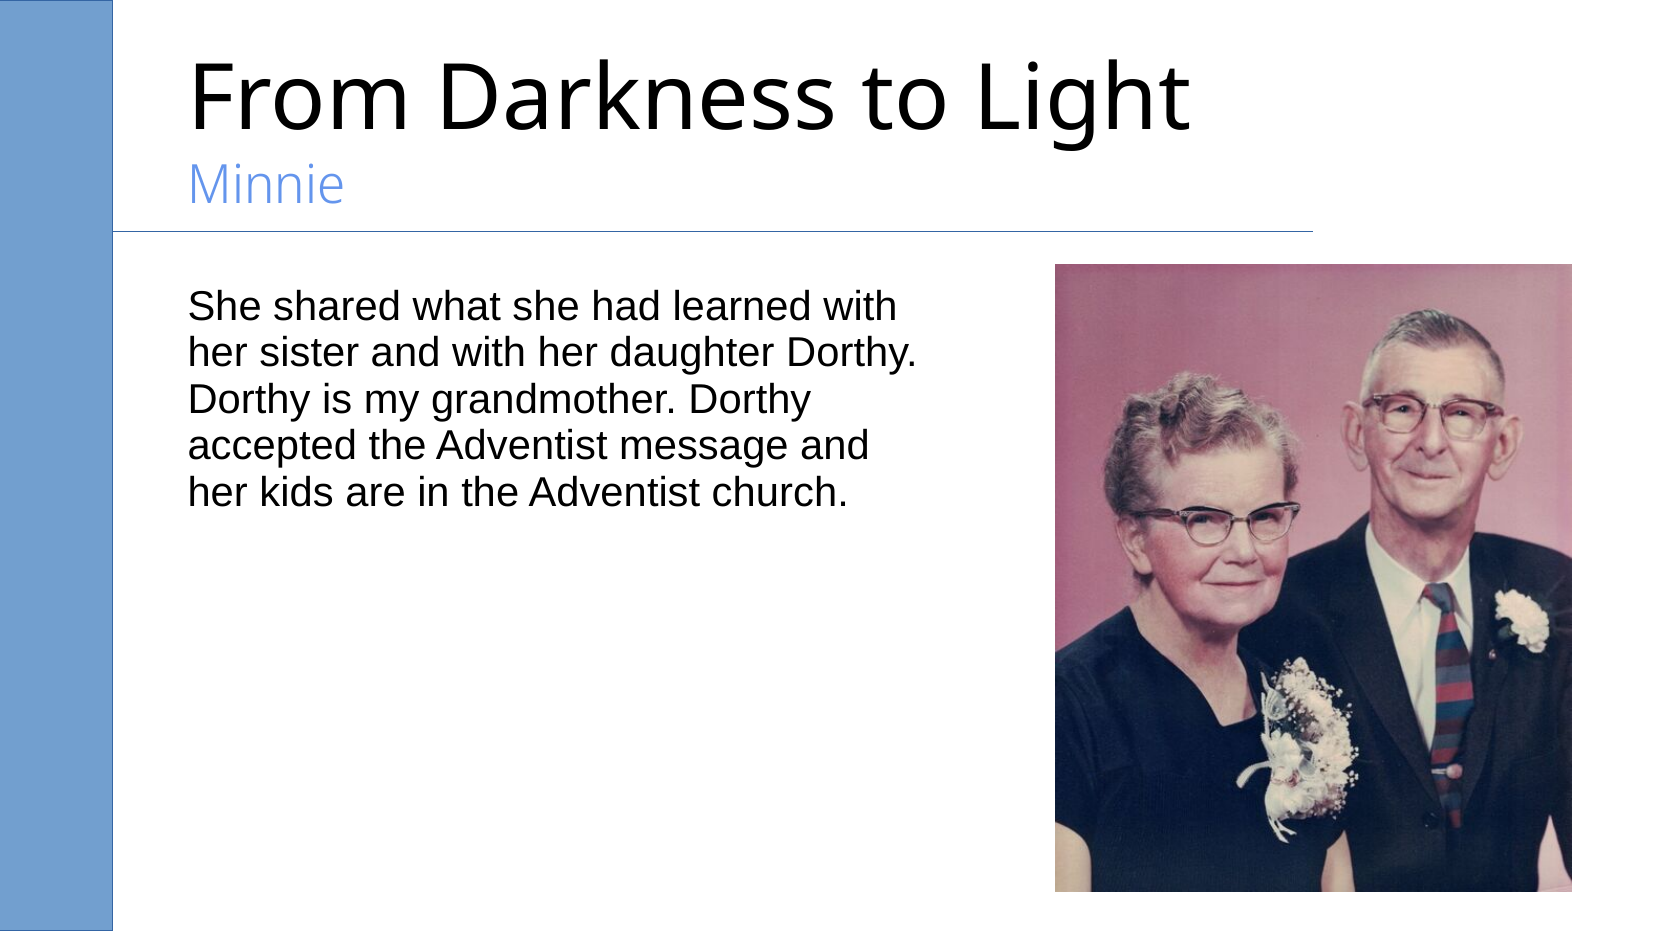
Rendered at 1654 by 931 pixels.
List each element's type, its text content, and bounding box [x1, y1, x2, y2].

subtitle She shared what she had learned with her sister and with her daughter Dorthy. Dorthy is my grandmother. Dorthy accepted the Adventist message and her kids are in the Adventist church. [187, 282, 940, 863]
picture [1055, 264, 1572, 892]
text_box [0, 0, 113, 931]
title From Darkness to Light [187, 33, 1571, 125]
title Minnie [187, 125, 1571, 239]
